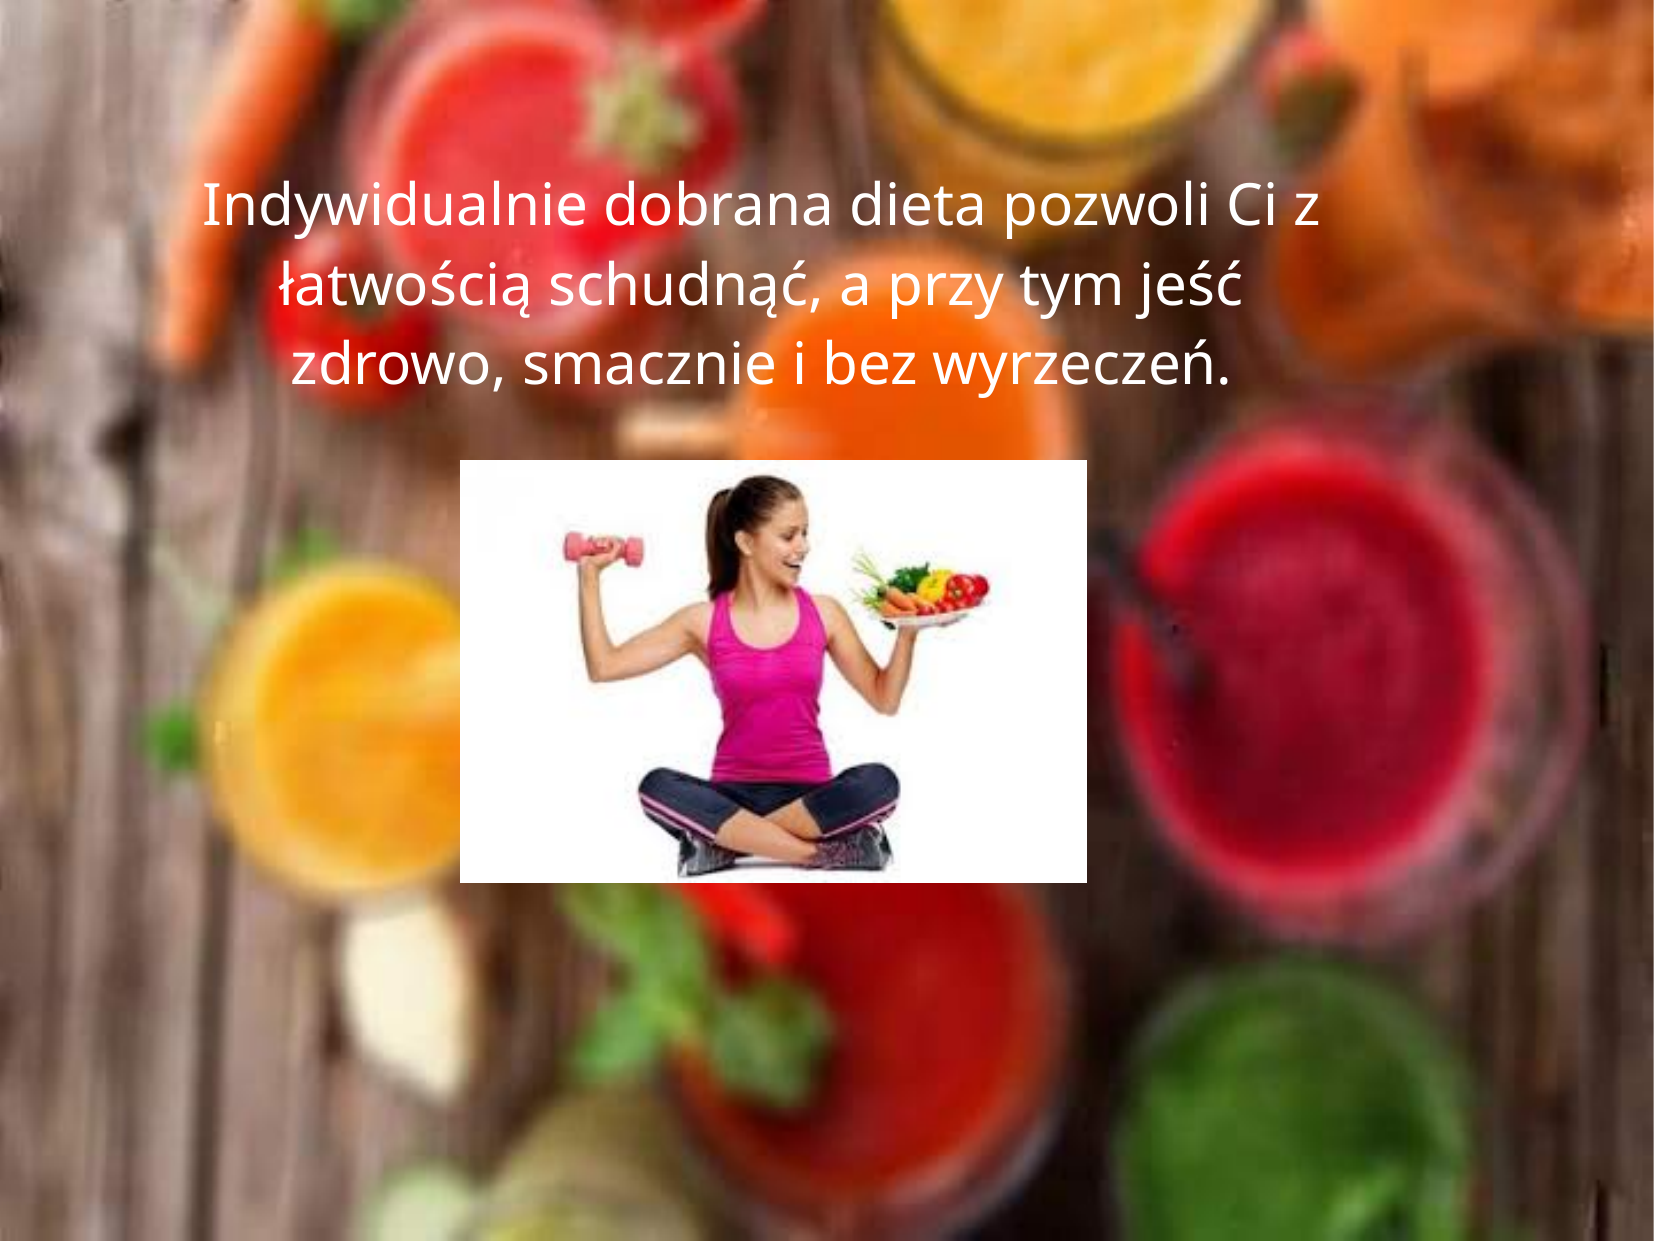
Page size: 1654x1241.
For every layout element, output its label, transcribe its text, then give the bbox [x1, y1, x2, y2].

text_box Indywidualnie dobrana dieta pozwoli Ci z łatwością schudnąć, a przy tym jeść zdrowo, smacznie i bez wyrzeczeń. [165, 11, 1359, 426]
picture [0, 0, 1654, 1241]
